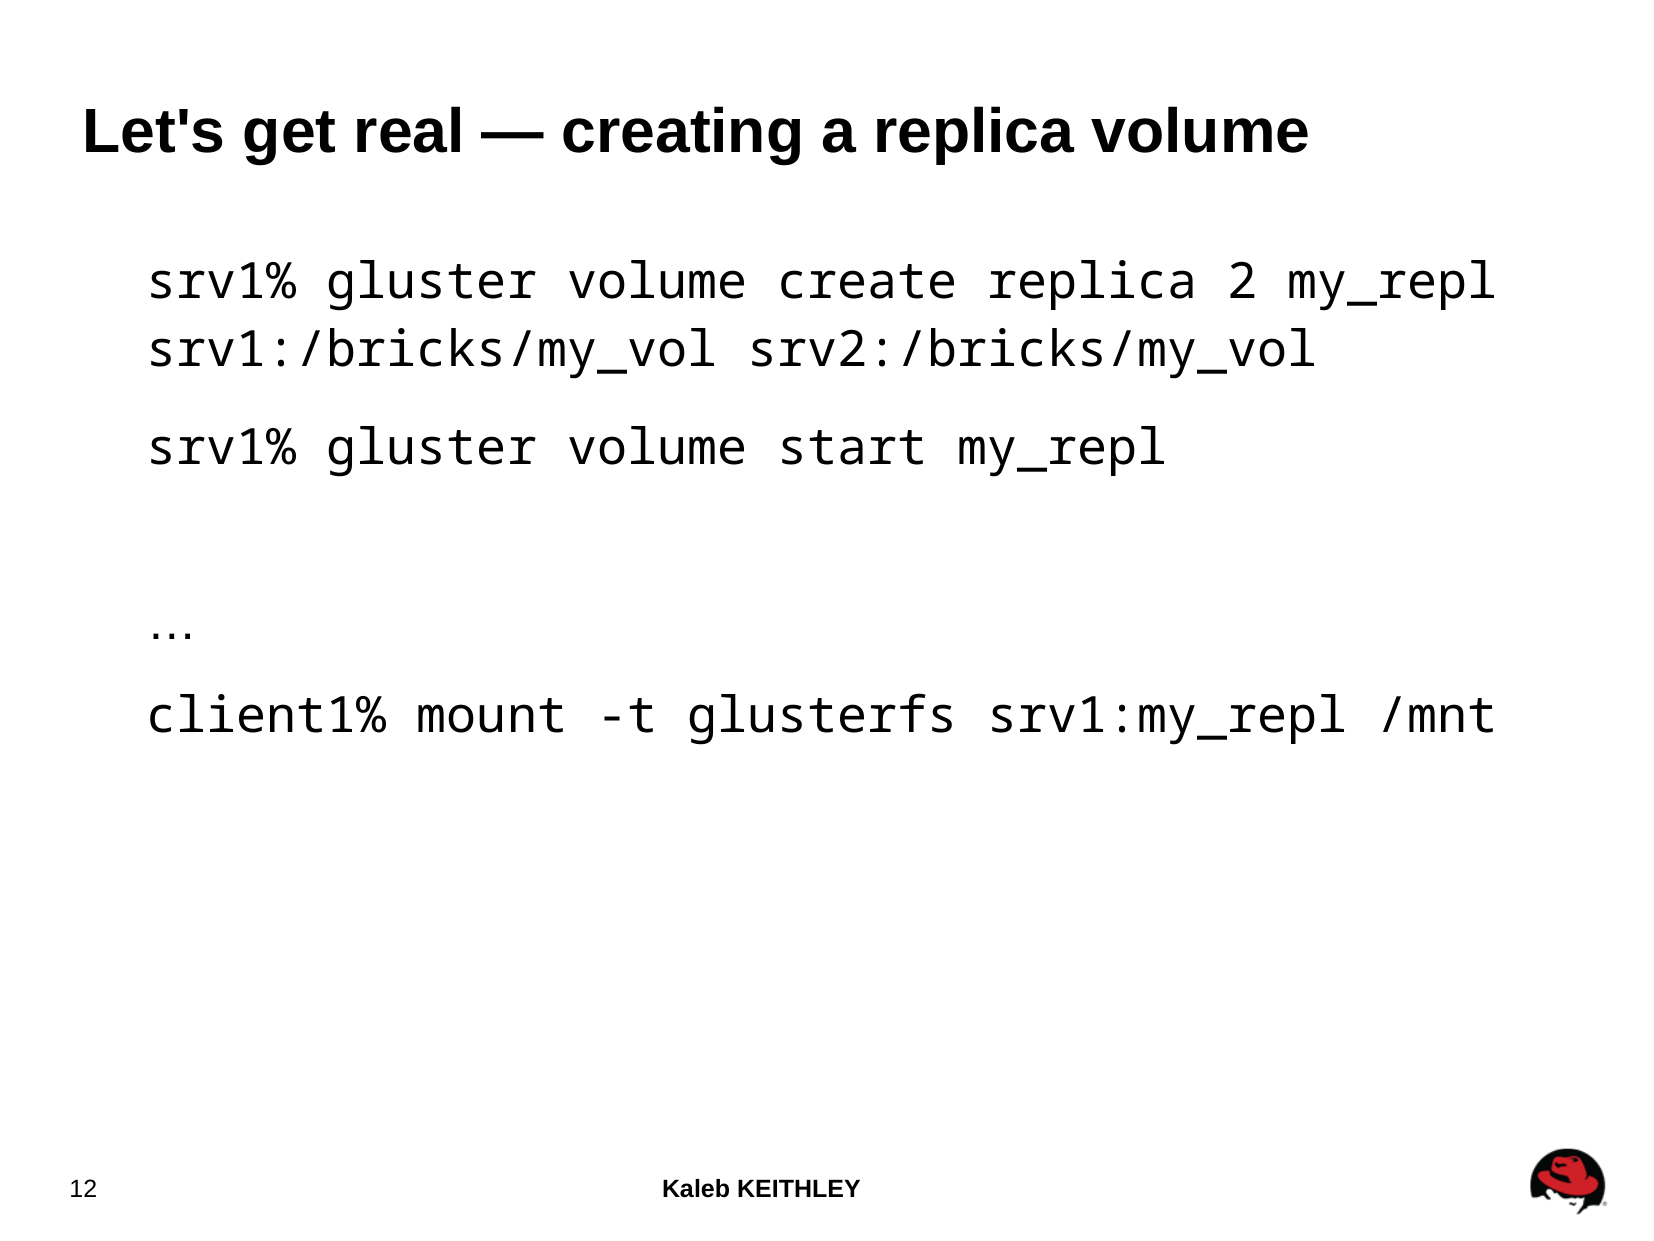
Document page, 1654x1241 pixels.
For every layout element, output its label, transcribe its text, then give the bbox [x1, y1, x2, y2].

list srv1% gluster volume create replica 2 my_repl srv1:/bricks/my_vol srv2:/bricks/my_vol srv1% gluster volume start my_repl … client1% mount -t glusterfs srv1:my_repl /mnt [86, 244, 1576, 1039]
picture [1529, 1146, 1613, 1224]
title Let's get real — creating a replica volume [82, 37, 1571, 226]
